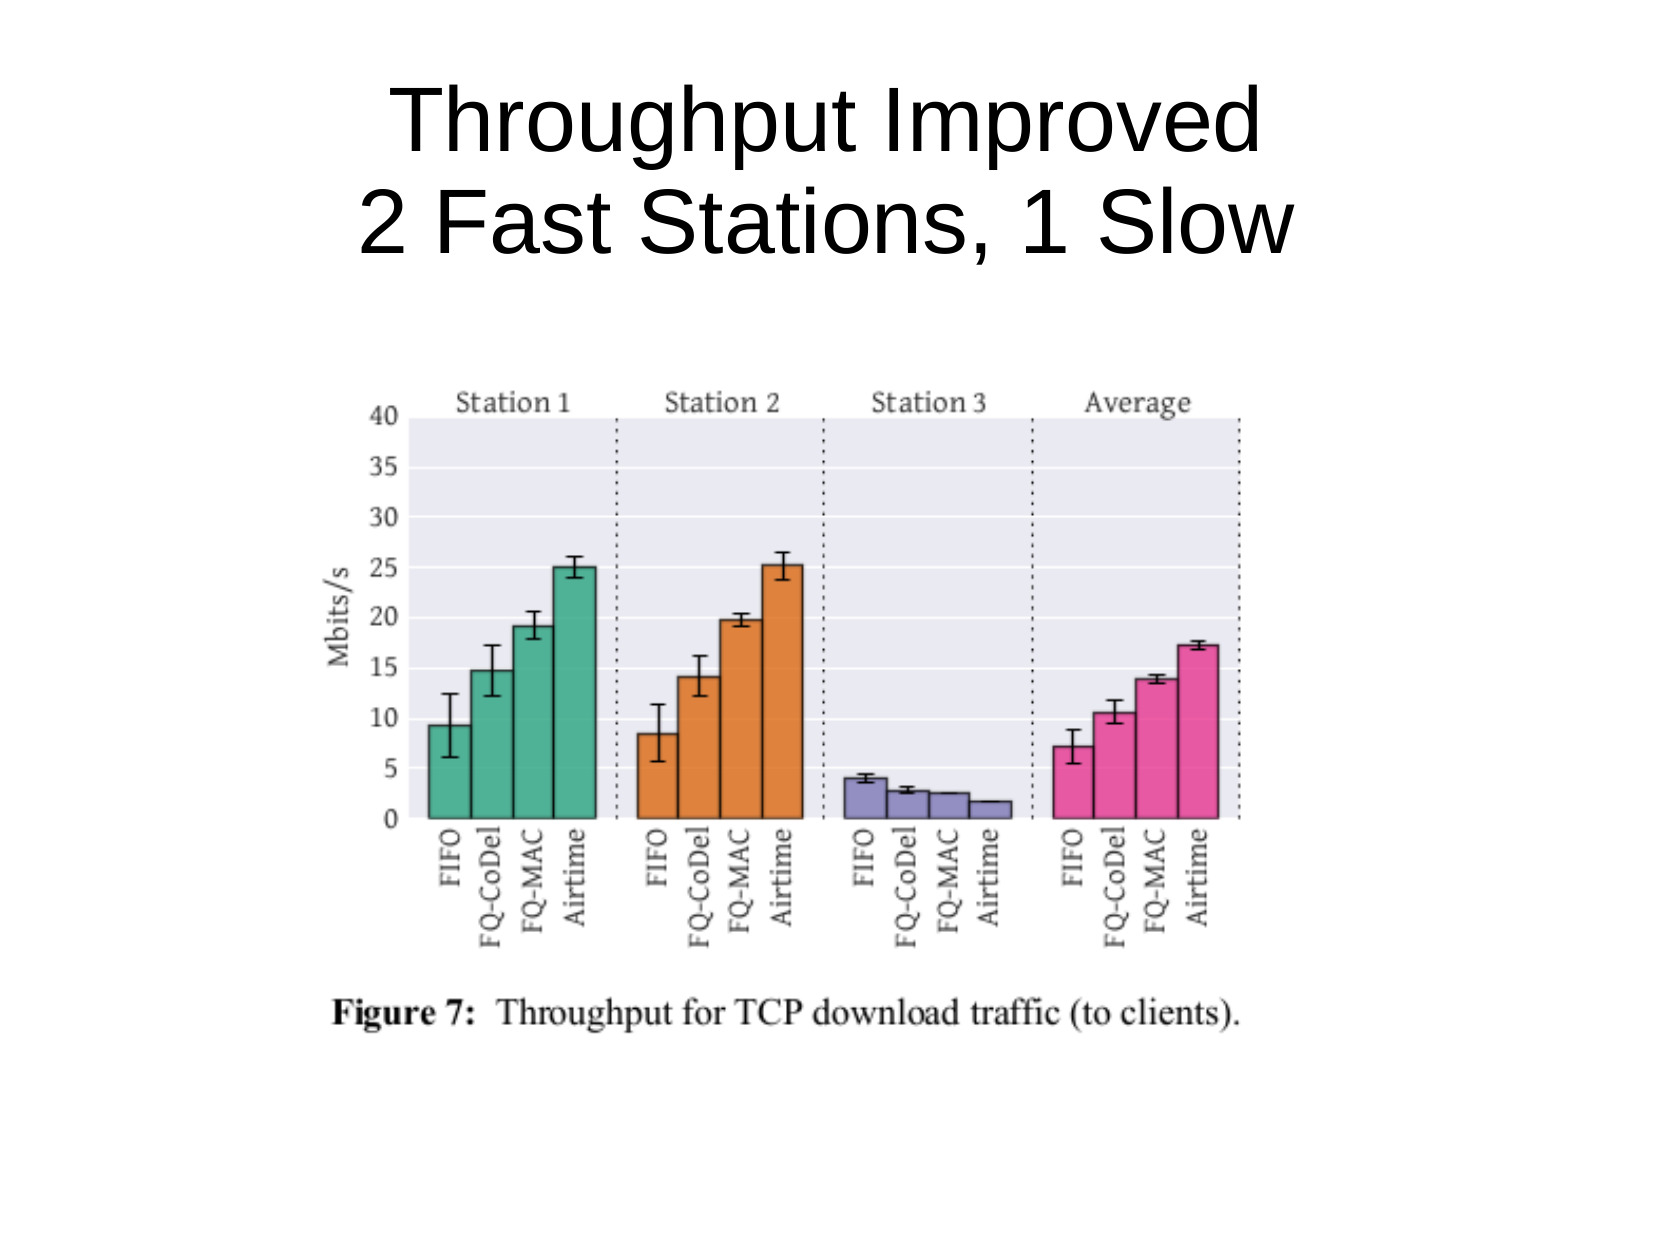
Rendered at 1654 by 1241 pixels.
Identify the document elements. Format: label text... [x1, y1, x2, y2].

picture [285, 345, 1262, 1066]
title Throughput Improved 2 Fast Stations, 1 Slow [82, 67, 1571, 275]
